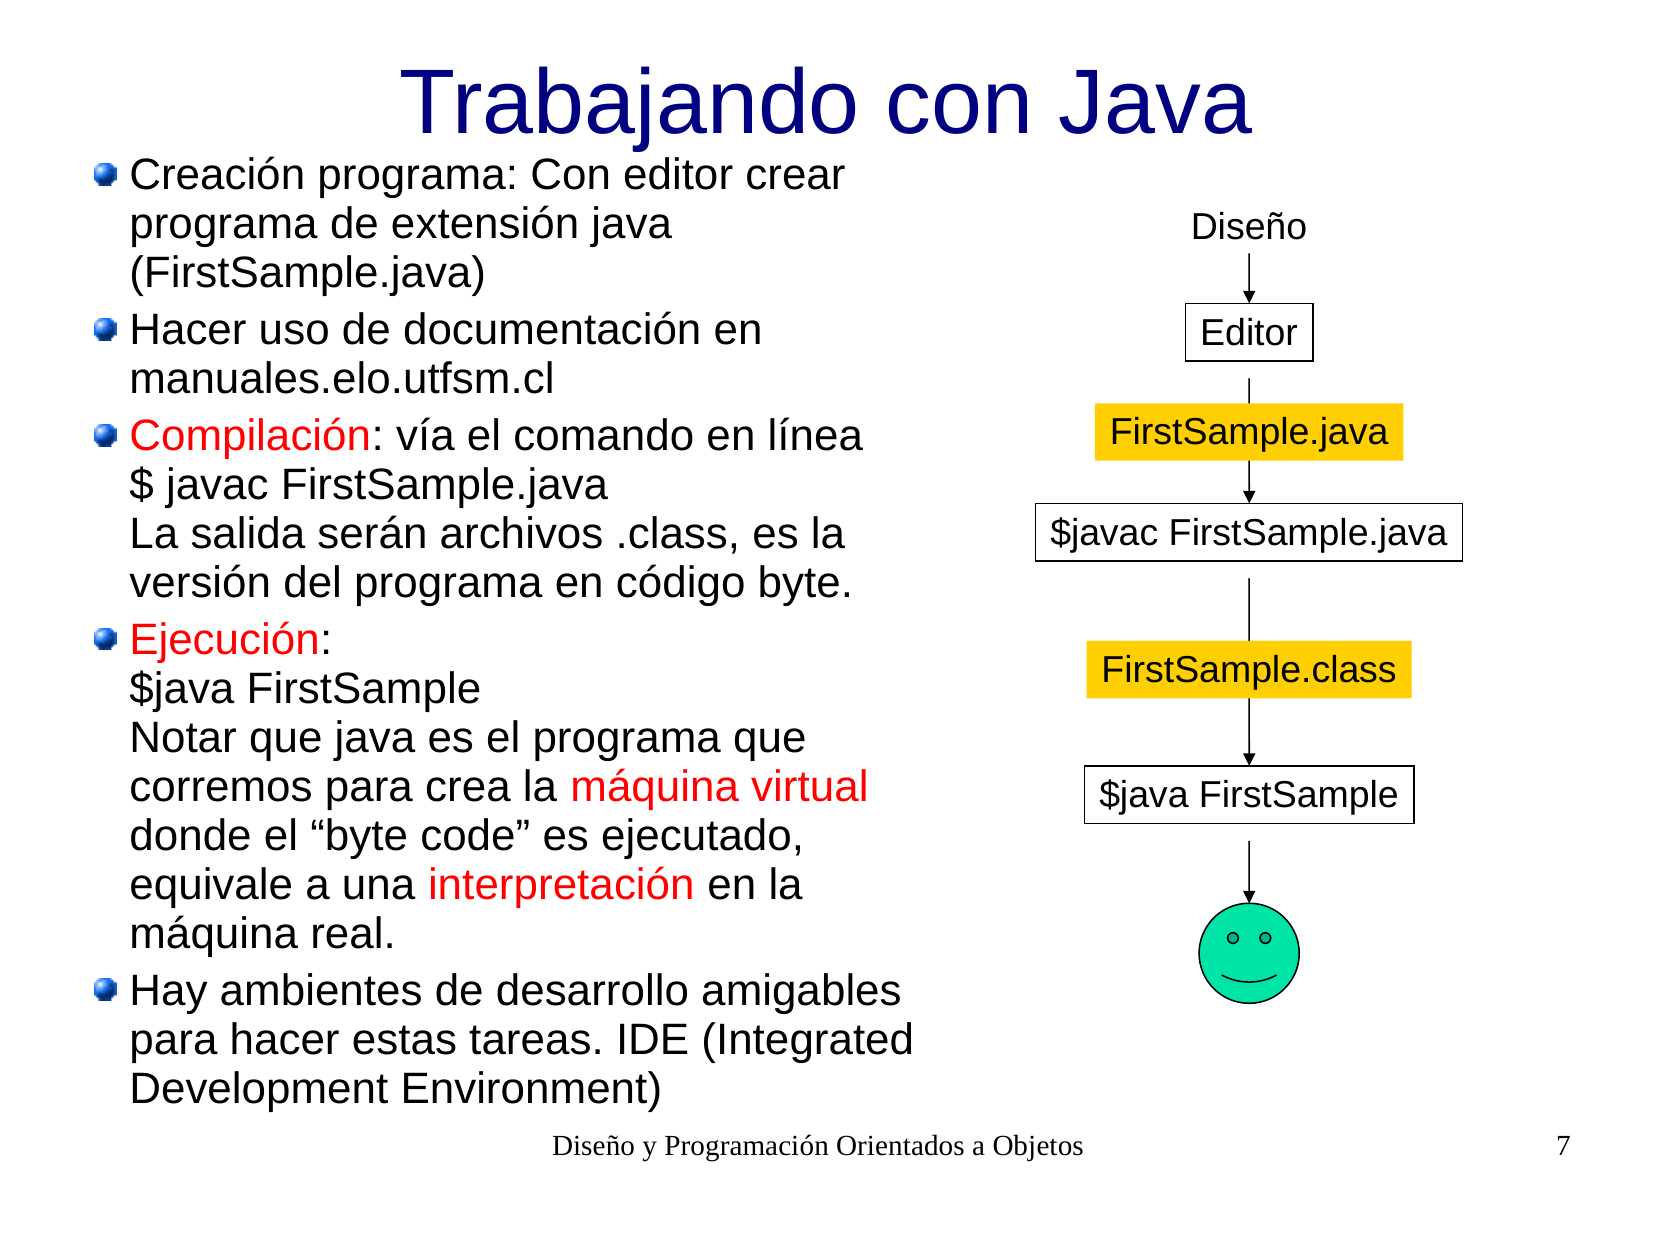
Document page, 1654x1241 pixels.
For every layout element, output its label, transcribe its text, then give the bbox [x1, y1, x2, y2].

text_box FirstSample.class [1086, 640, 1412, 699]
list Creación programa: Con editor crear programa de extensión java (FirstSample.java) Hacer uso de documentación en manuales.elo.utfsm.cl Compilación: vía el comando en línea $ javac FirstSample.java La salida serán archivos .class, es la versión del programa en código byte. Ejecución: $java FirstSample Notar que java es el programa que corremos para crea la máquina virtual donde el “byte code” es ejecutado, equivale a una interpretación en la máquina real. Hay ambientes de desarrollo amigables para hacer estas tareas. IDE (Integrated Development Environment) [82, 150, 976, 1126]
text_box $javac FirstSample.java [1035, 503, 1463, 561]
text_box Diseño [1176, 197, 1323, 256]
text_box $java FirstSample [1084, 765, 1414, 824]
text_box FirstSample.java [1094, 403, 1404, 461]
title Trabajando con Java [82, 44, 1571, 159]
text_box Editor [1185, 303, 1313, 361]
